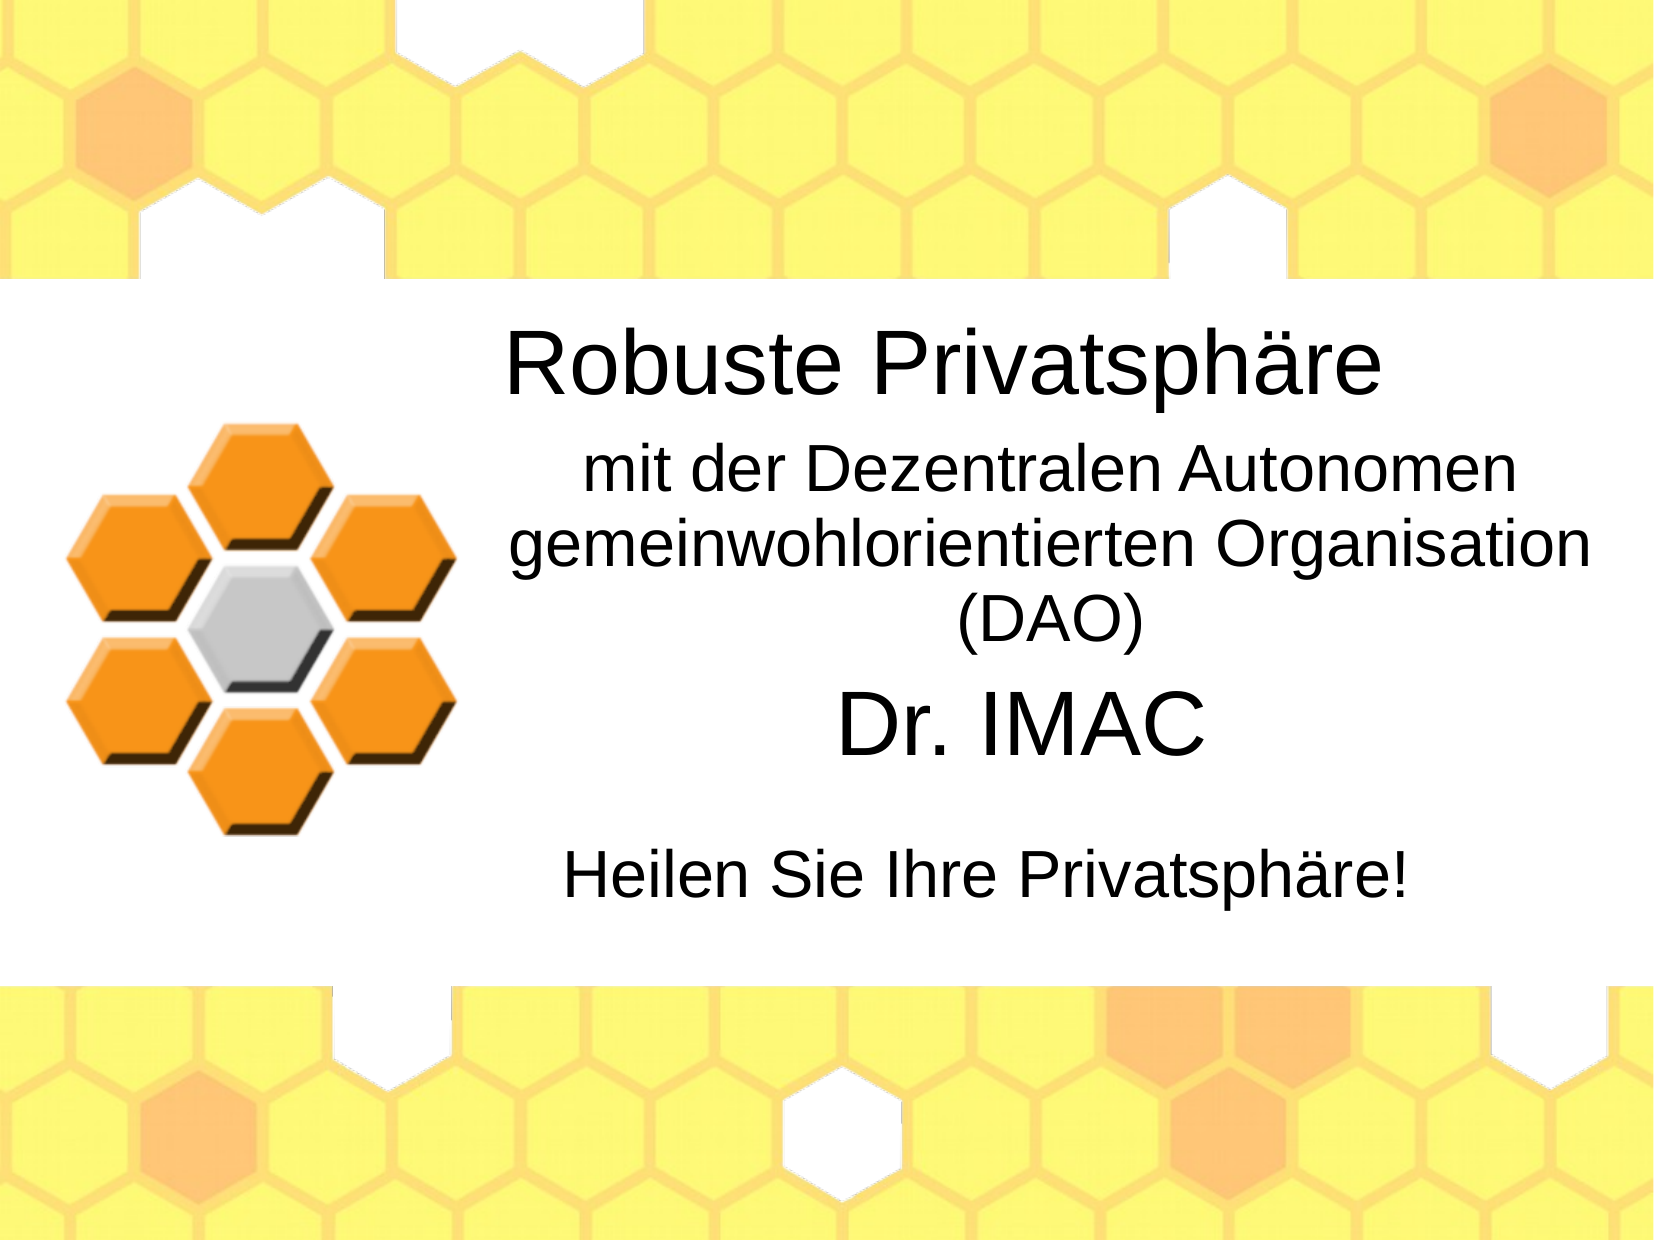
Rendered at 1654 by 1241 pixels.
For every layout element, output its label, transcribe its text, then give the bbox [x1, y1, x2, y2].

picture [44, 413, 479, 847]
subtitle Heilen Sie Ihre Privatsphäre! [324, 779, 1648, 969]
text_box mit der Dezentralen Autonomen gemeinwohlorientierten Organisation (DAO) [479, 431, 1654, 656]
title Robuste Privatsphäre [283, 229, 1607, 431]
picture [0, 0, 1654, 279]
title Dr. IMAC [479, 656, 1654, 857]
picture [0, 986, 1654, 1240]
